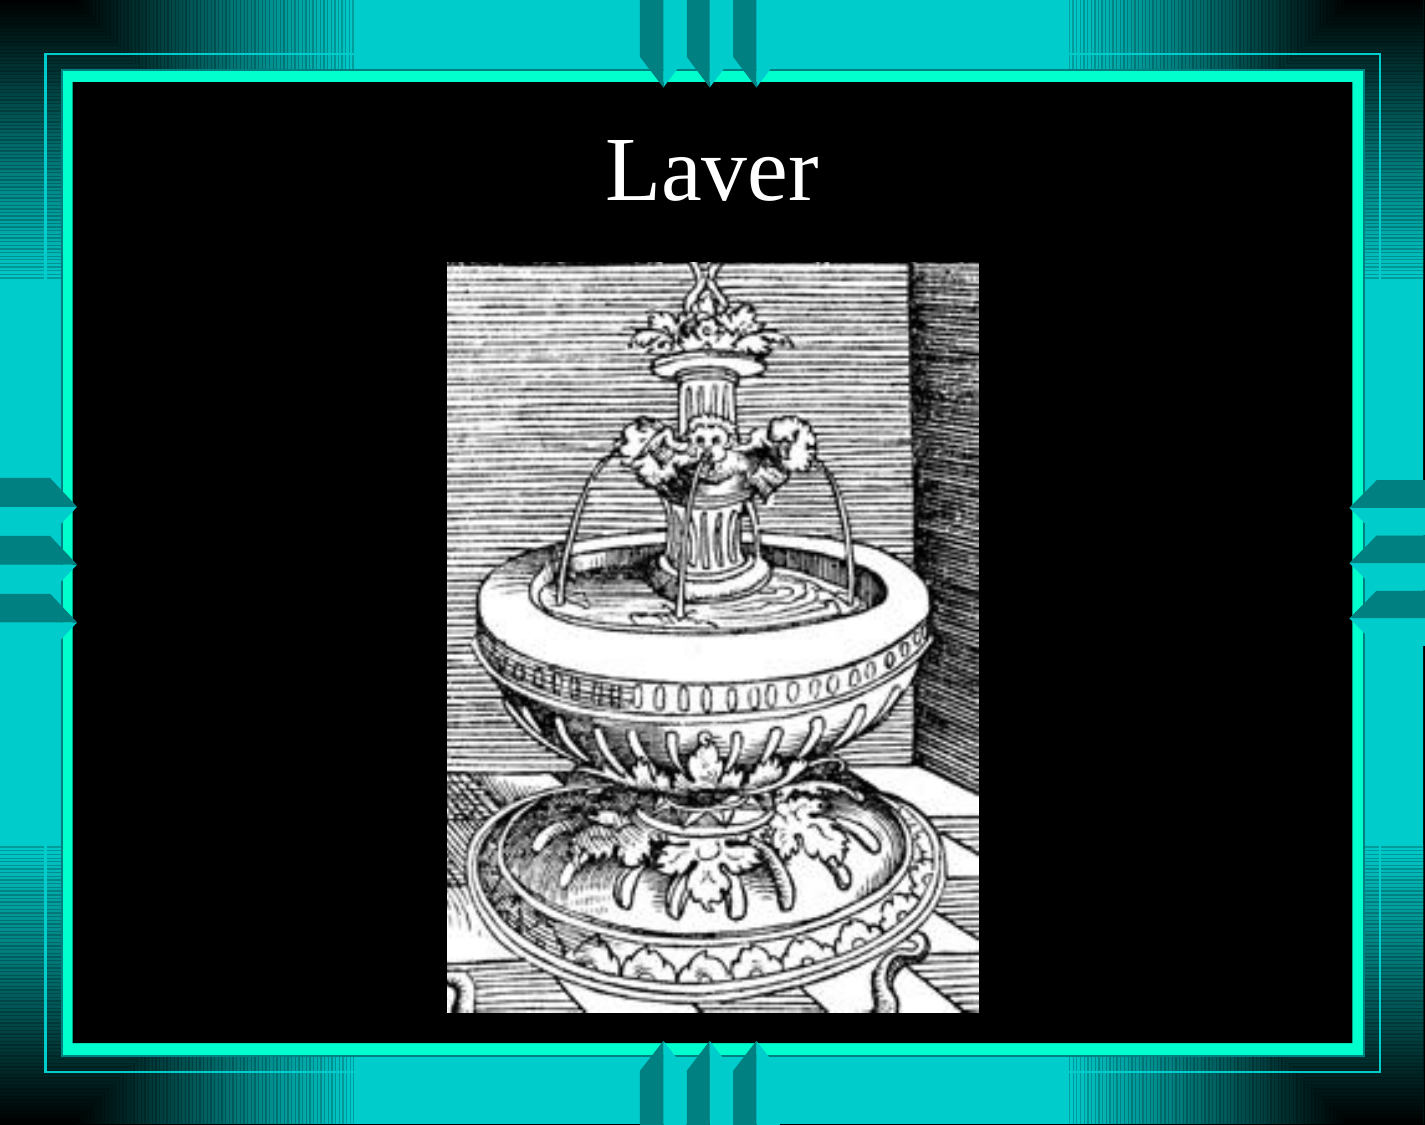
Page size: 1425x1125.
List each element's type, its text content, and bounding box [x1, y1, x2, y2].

picture [447, 262, 979, 1013]
title Laver [106, 44, 1319, 296]
